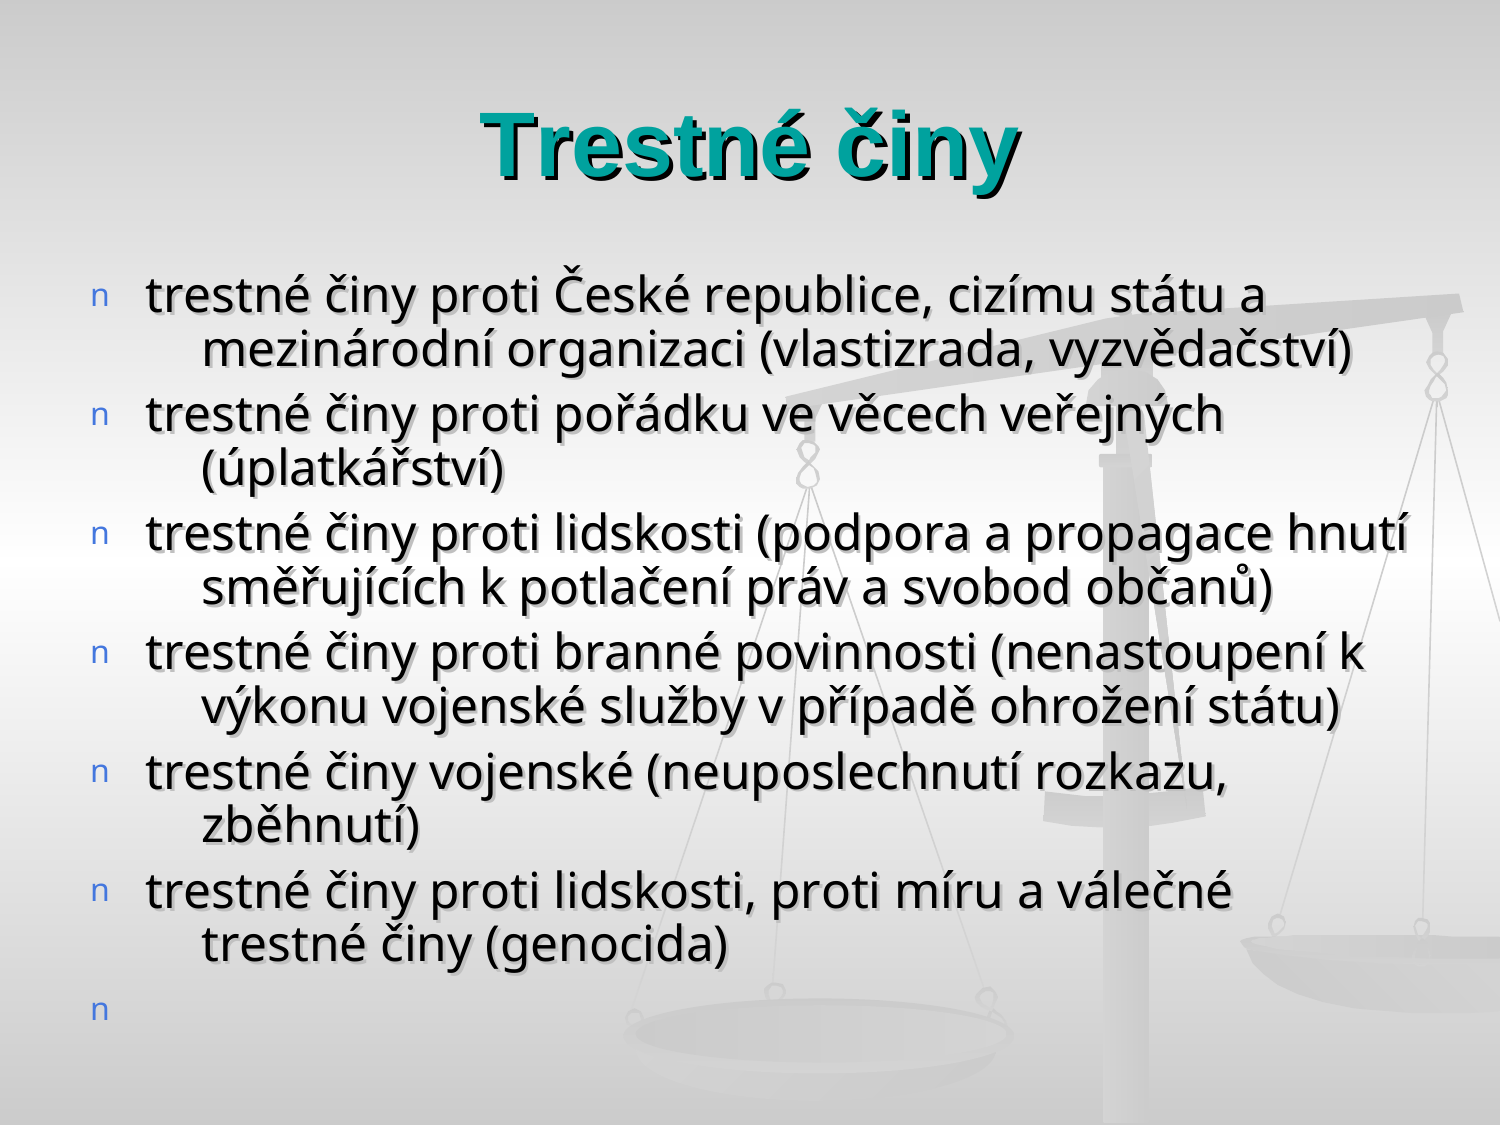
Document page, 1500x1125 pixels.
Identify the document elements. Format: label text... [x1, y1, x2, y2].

list trestné činy proti České republice, cizímu státu a mezinárodní organizaci (vlastizrada, vyzvědačství) trestné činy proti pořádku ve věcech veřejných (úplatkářství) trestné činy proti lidskosti (podpora a propagace hnutí směřujících k potlačení práv a svobod občanů) trestné činy proti branné povinnosti (nenastoupení k výkonu vojenské služby v případě ohrožení státu) trestné činy vojenské (neuposlechnutí rozkazu, zběhnutí) trestné činy proti lidskosti, proti míru a válečné trestné činy (genocida) [75, 262, 1426, 1006]
title Trestné činy [75, 45, 1426, 234]
